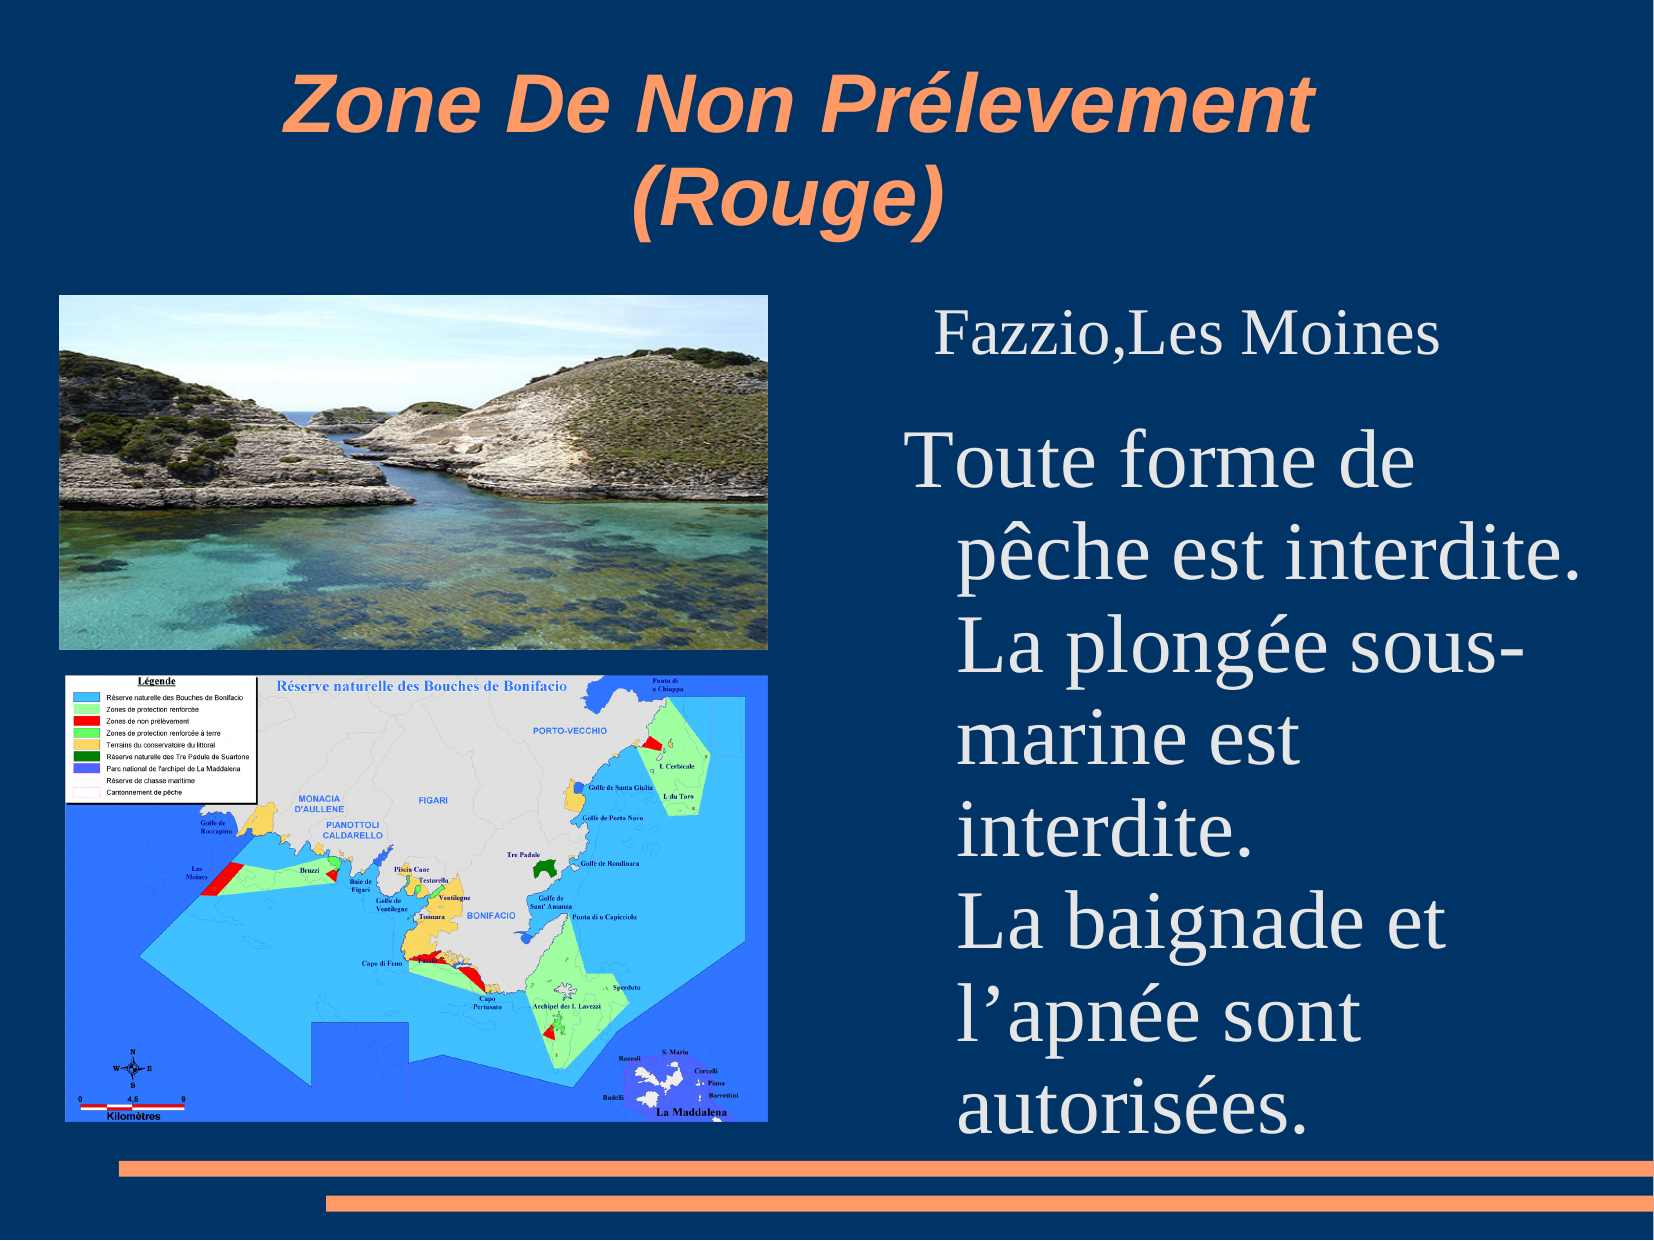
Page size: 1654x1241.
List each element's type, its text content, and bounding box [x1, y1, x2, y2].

picture [59, 295, 768, 650]
list Toute forme de pêche est interdite. La plongée sous-marine est interdite. La baignade et l’apnée sont autorisées. [885, 413, 1589, 1152]
list Fazzio,Les Moines [915, 295, 1618, 384]
picture [65, 675, 768, 1123]
title Zone De Non Prélevement (Rouge) [121, 46, 1534, 254]
